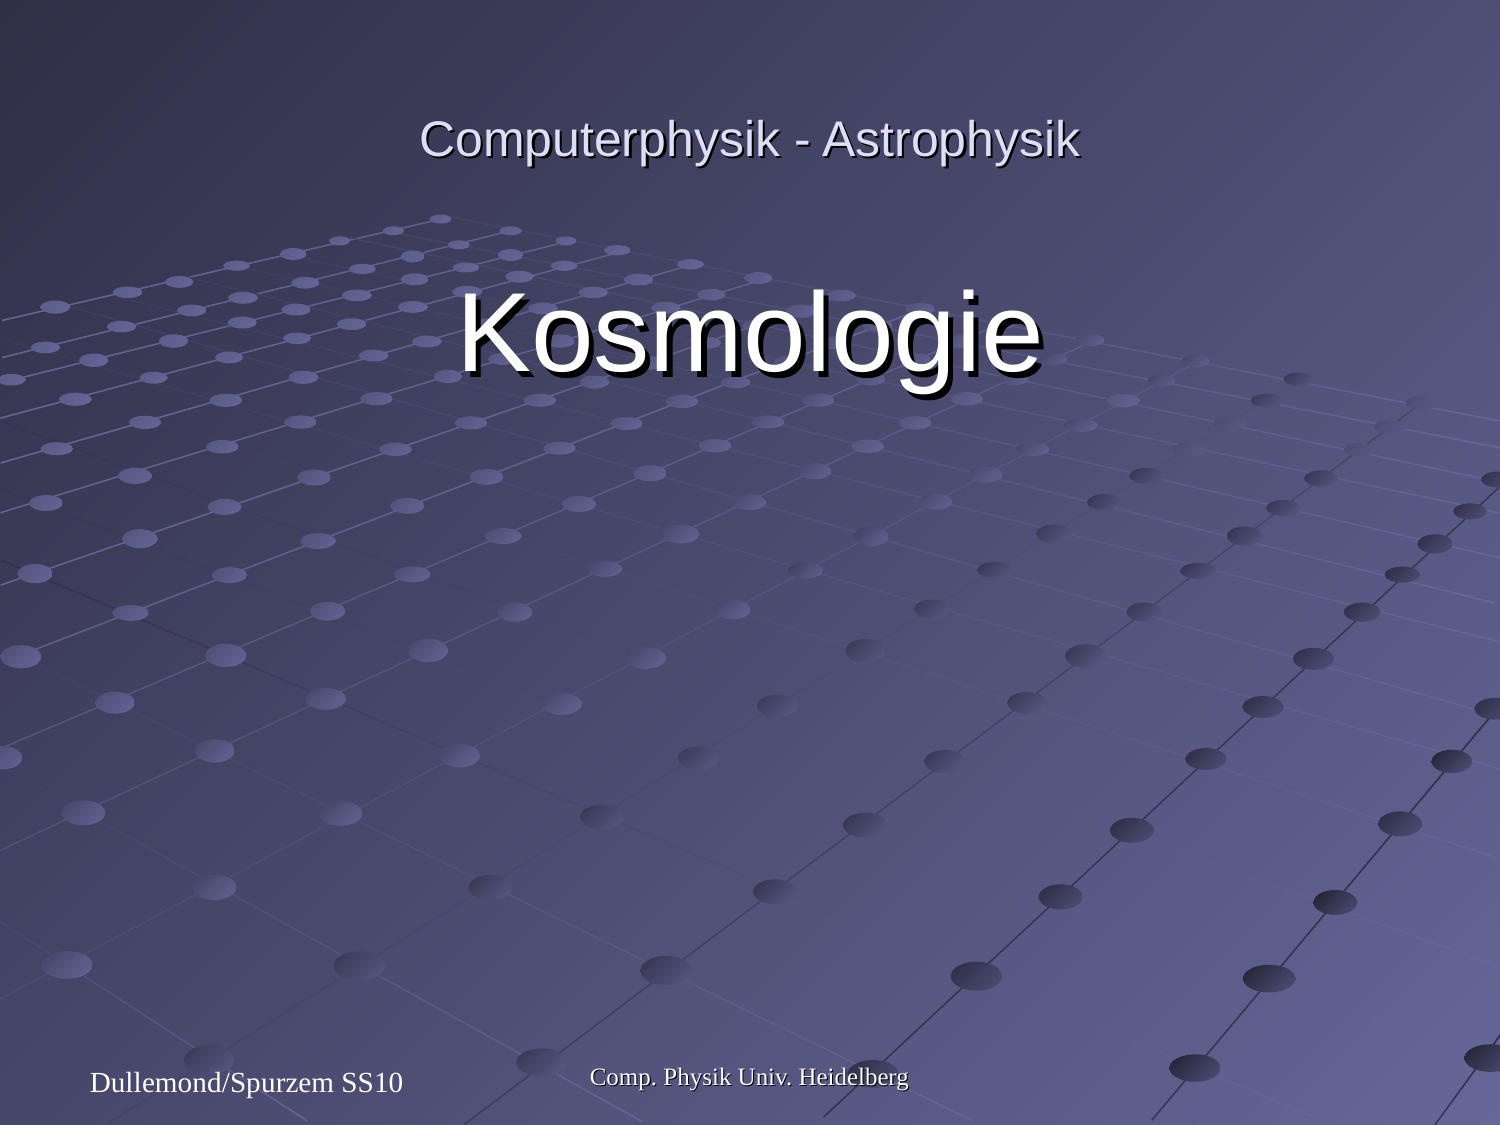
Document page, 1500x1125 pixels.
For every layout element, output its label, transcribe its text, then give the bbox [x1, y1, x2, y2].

list Kosmologie [75, 262, 1426, 1007]
title Computerphysik - Astrophysik [75, 45, 1426, 233]
